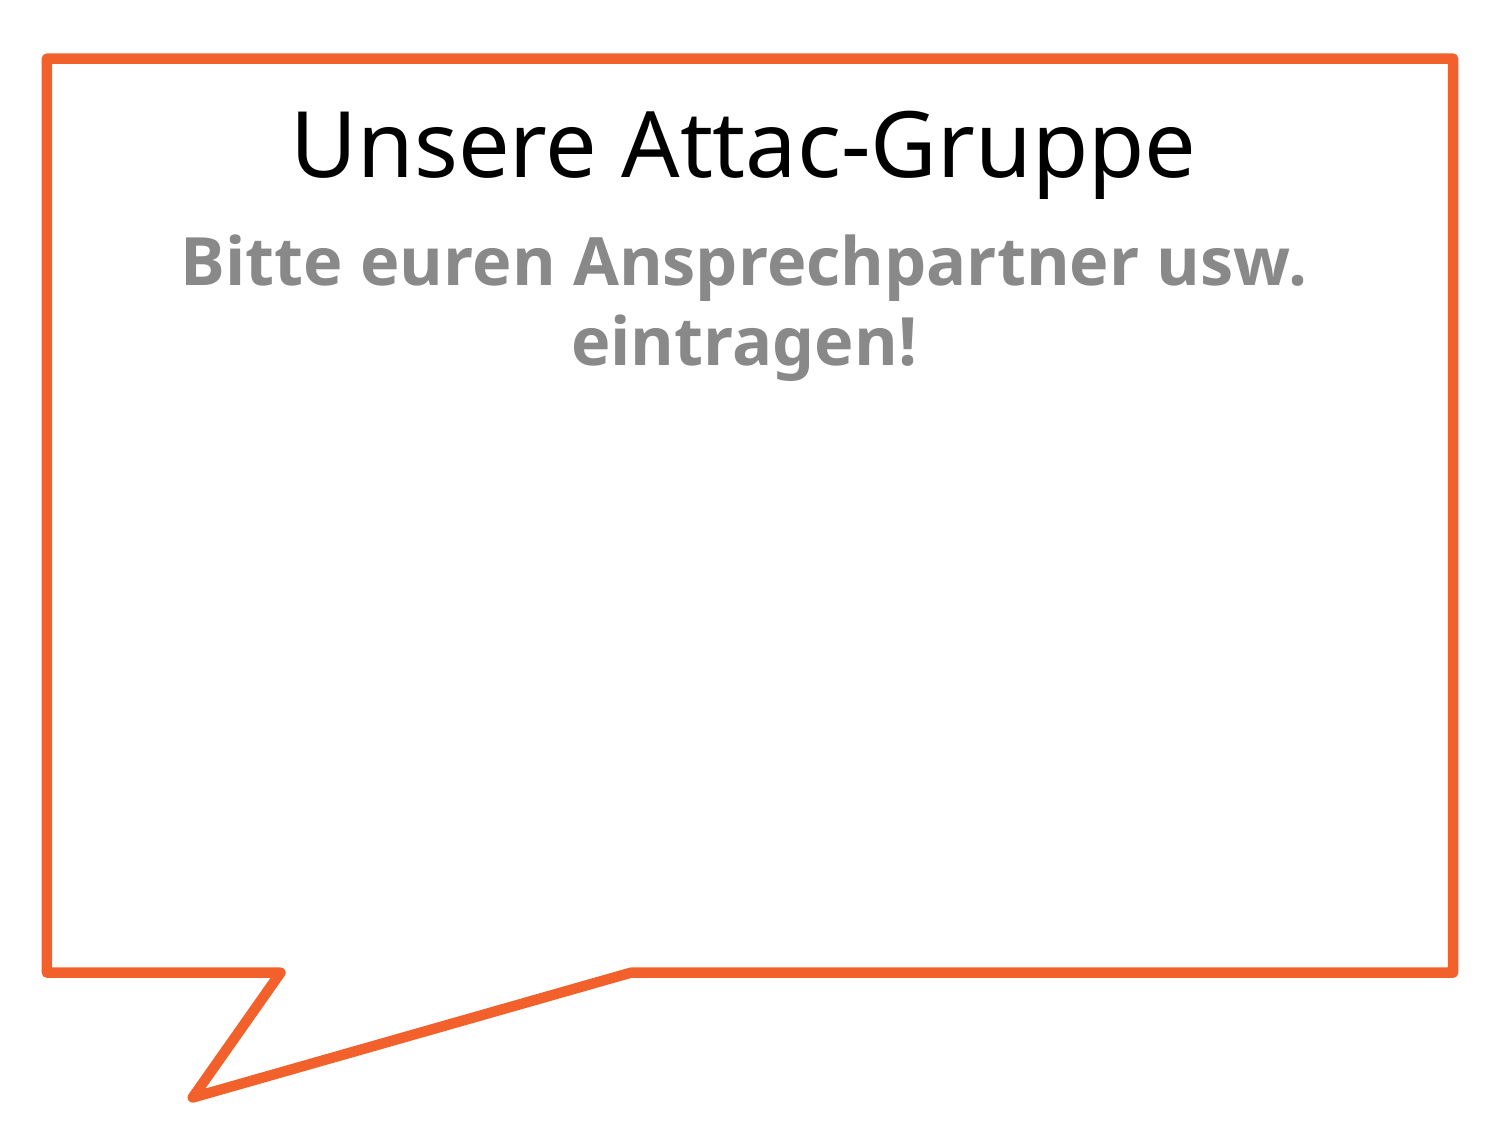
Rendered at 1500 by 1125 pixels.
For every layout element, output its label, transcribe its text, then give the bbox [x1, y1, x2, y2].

subtitle Bitte euren Ansprechpartner usw. eintragen! [70, 210, 1418, 926]
title Unsere Attac-Gruppe [58, 70, 1430, 211]
